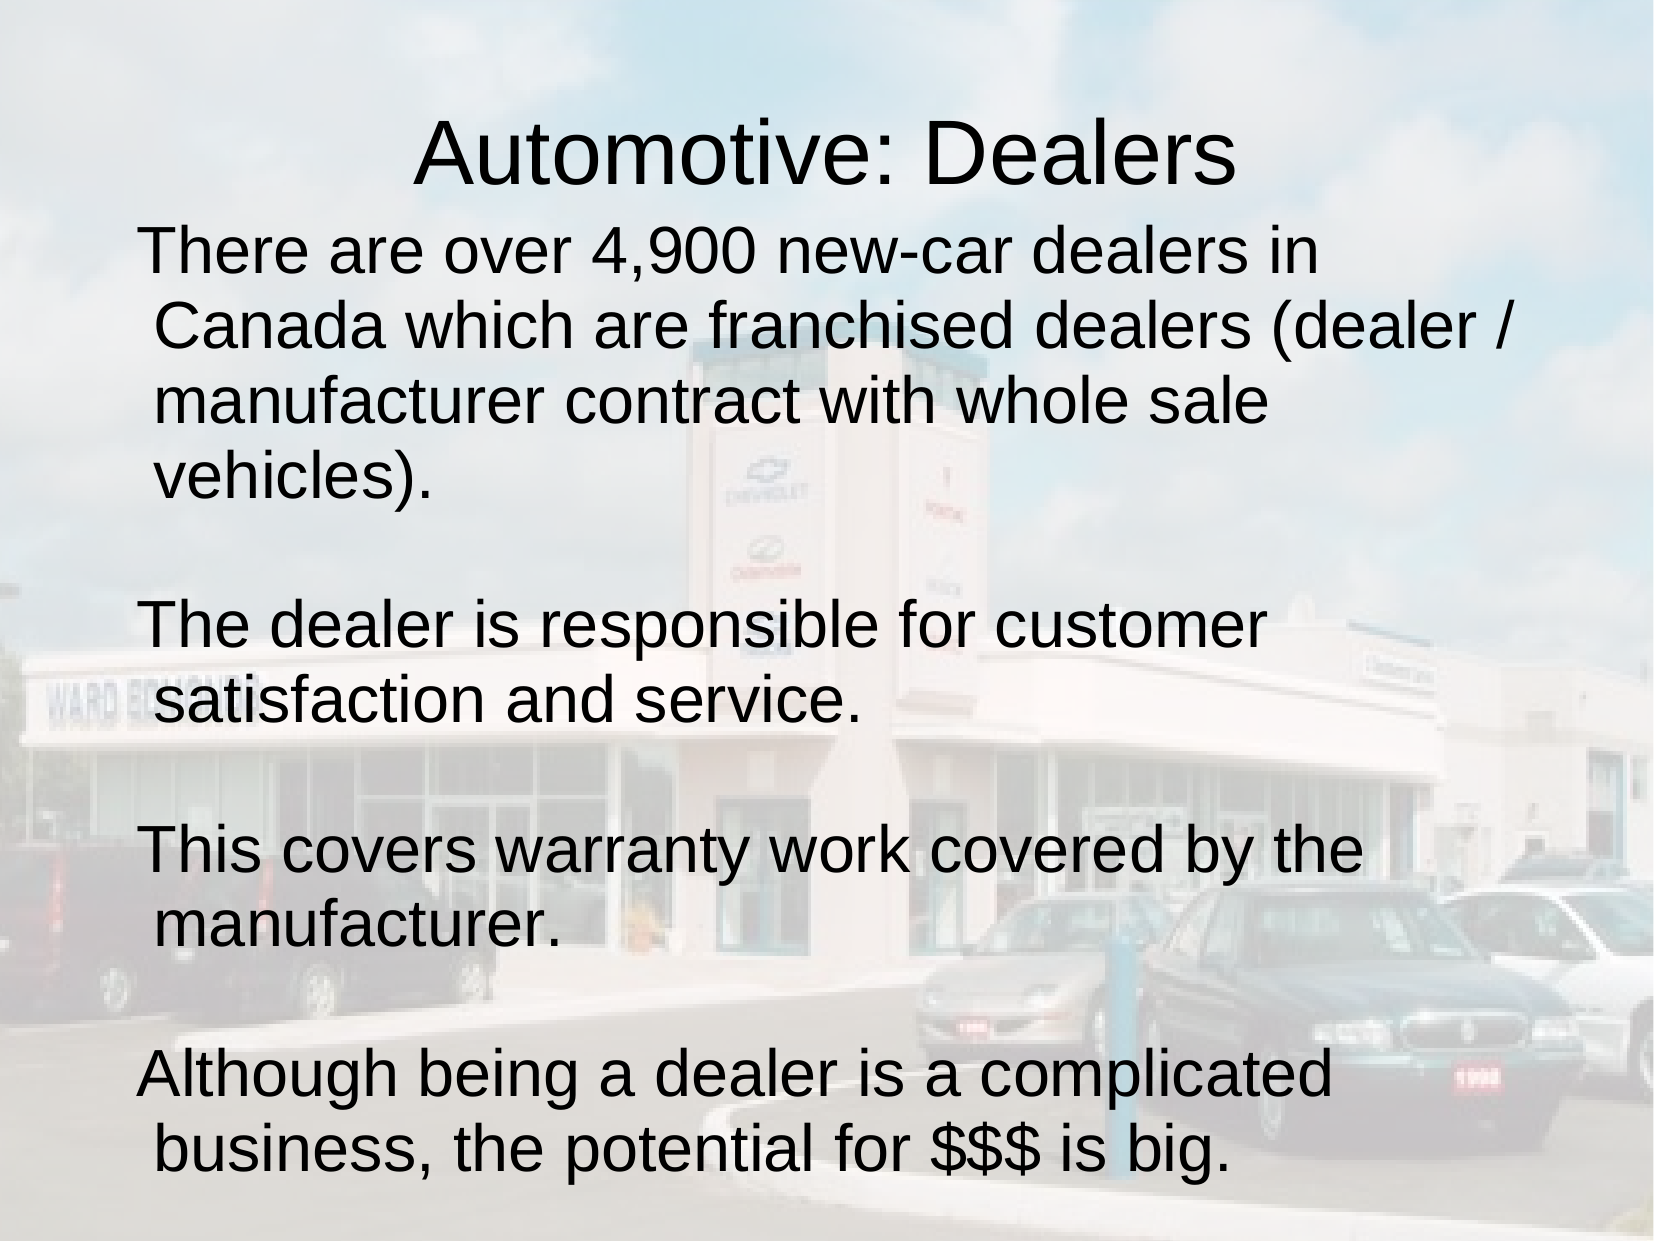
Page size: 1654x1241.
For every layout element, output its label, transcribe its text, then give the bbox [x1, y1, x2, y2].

subtitle There are over 4,900 new-car dealers in Canada which are franchised dealers (dealer / manufacturer contract with whole sale vehicles). The dealer is responsible for customer satisfaction and service. This covers warranty work covered by the manufacturer. Although being a dealer is a complicated business, the potential for $$$ is big. [82, 213, 1571, 1186]
title Automotive: Dealers [82, 49, 1571, 213]
picture [0, 0, 1654, 1241]
